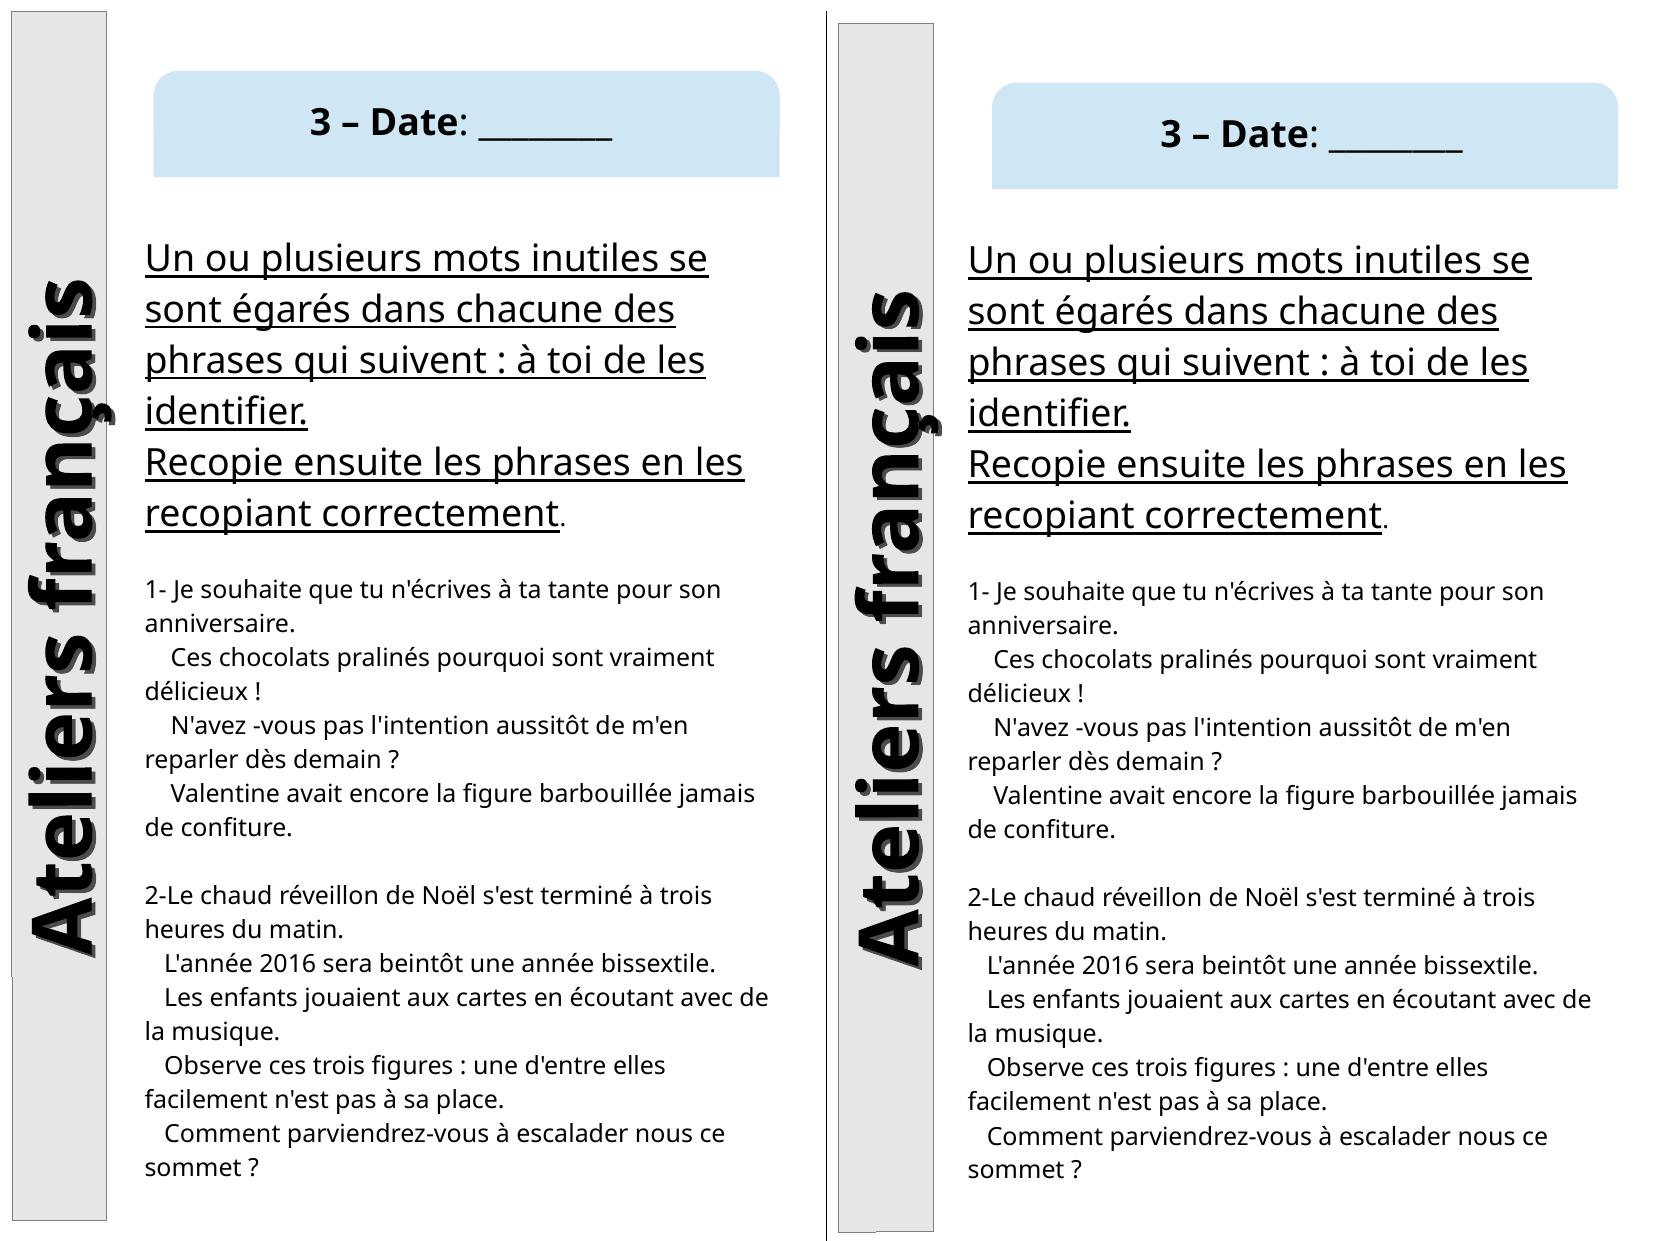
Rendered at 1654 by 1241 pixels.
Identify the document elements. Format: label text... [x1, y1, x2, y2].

text_box 3 – Date: ________ [1145, 100, 1536, 178]
text_box Un ou plusieurs mots inutiles se sont égarés dans chacune des phrases qui suivent : à toi de les identifier. Recopie ensuite les phrases en les recopiant correctement. 1- Je souhaite que tu n'écrives à ta tante pour son anniversaire. Ces chocolats pralinés pourquoi sont vraiment délicieux ! N'avez -vous pas l'intention aussitôt de m'en reparler dès demain ? Valentine avait encore la figure barbouillée jamais de confiture. 2-Le chaud réveillon de Noël s'est terminé à trois heures du matin. L'année 2016 sera beintôt une année bissextile. Les enfants jouaient aux cartes en écoutant avec de la musique. Observe ces trois figures : une d'entre elles facilement n'est pas à sa place. Comment parviendrez-vous à escalader nous ce sommet ? [952, 226, 1626, 1147]
text_box 3 – Date: ________ [295, 88, 686, 166]
text_box [153, 70, 780, 178]
text_box Ateliers français [11, 11, 107, 1221]
text_box [992, 82, 1619, 189]
text_box Ateliers français [838, 23, 934, 1233]
text_box Un ou plusieurs mots inutiles se sont égarés dans chacune des phrases qui suivent : à toi de les identifier. Recopie ensuite les phrases en les recopiant correctement. 1- Je souhaite que tu n'écrives à ta tante pour son anniversaire. Ces chocolats pralinés pourquoi sont vraiment délicieux ! N'avez -vous pas l'intention aussitôt de m'en reparler dès demain ? Valentine avait encore la figure barbouillée jamais de confiture. 2-Le chaud réveillon de Noël s'est terminé à trois heures du matin. L'année 2016 sera beintôt une année bissextile. Les enfants jouaient aux cartes en écoutant avec de la musique. Observe ces trois figures : une d'entre elles facilement n'est pas à sa place. Comment parviendrez-vous à escalader nous ce sommet ? [129, 224, 804, 1145]
